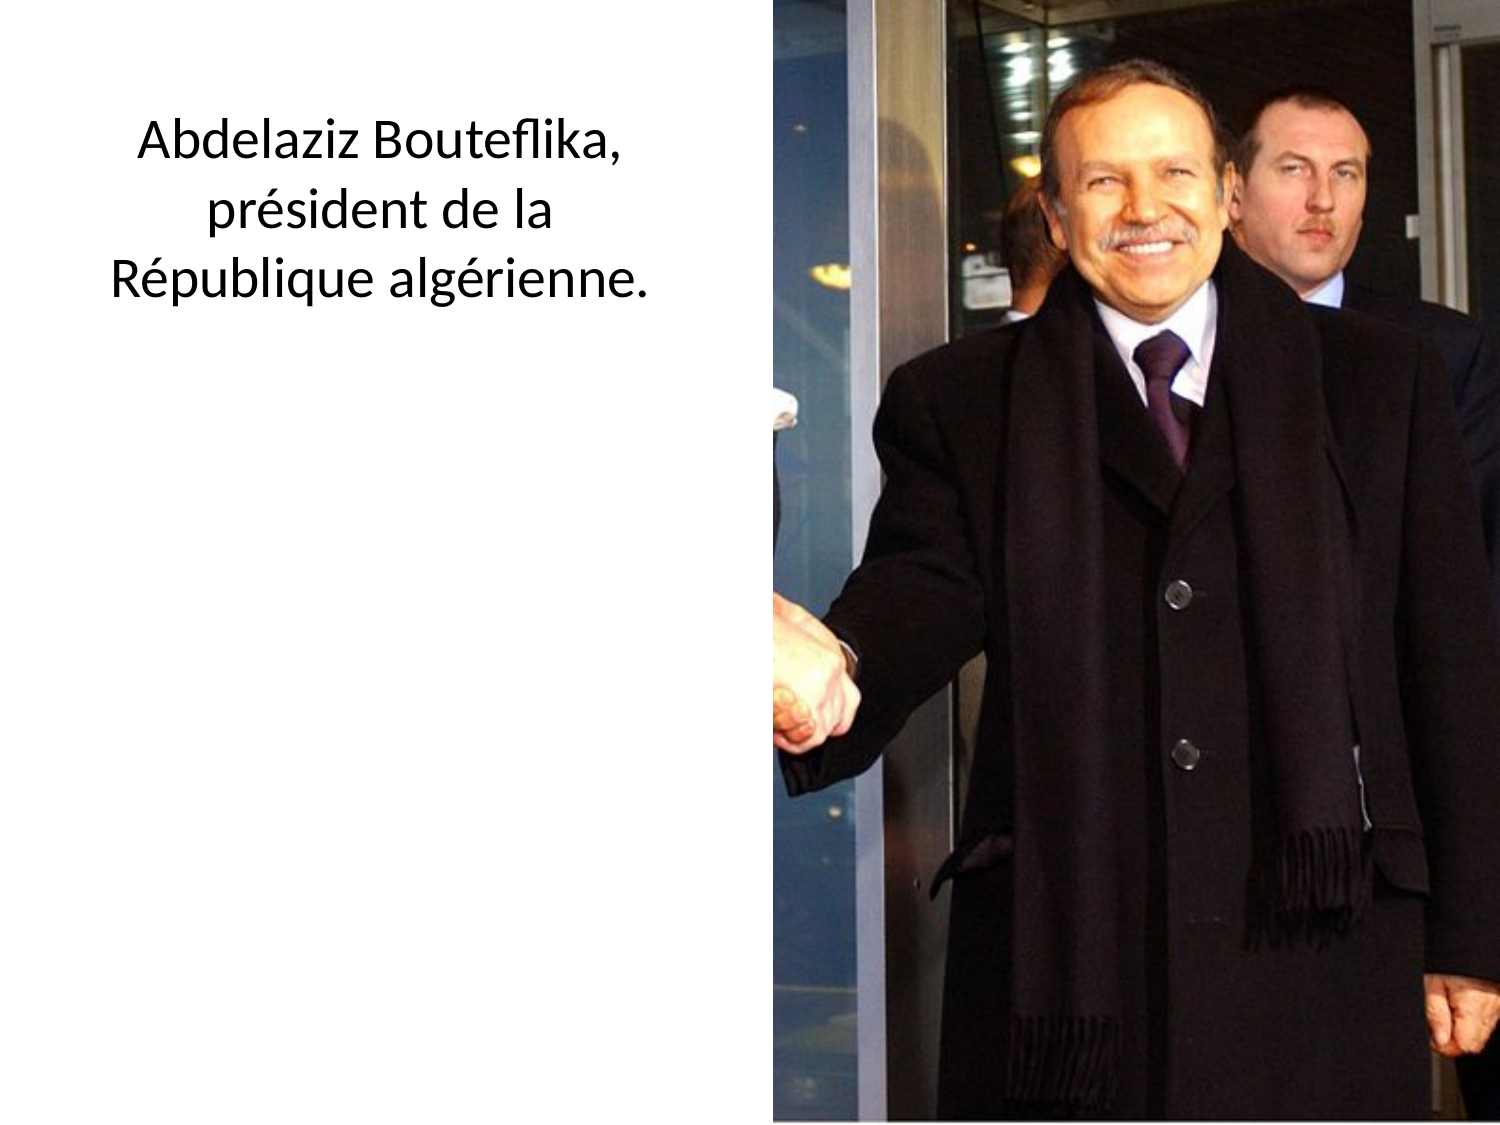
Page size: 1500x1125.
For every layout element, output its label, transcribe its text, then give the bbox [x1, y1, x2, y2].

title Abdelaziz Bouteflika, président de la République algérienne. [58, 93, 704, 317]
picture [773, 0, 1500, 1125]
